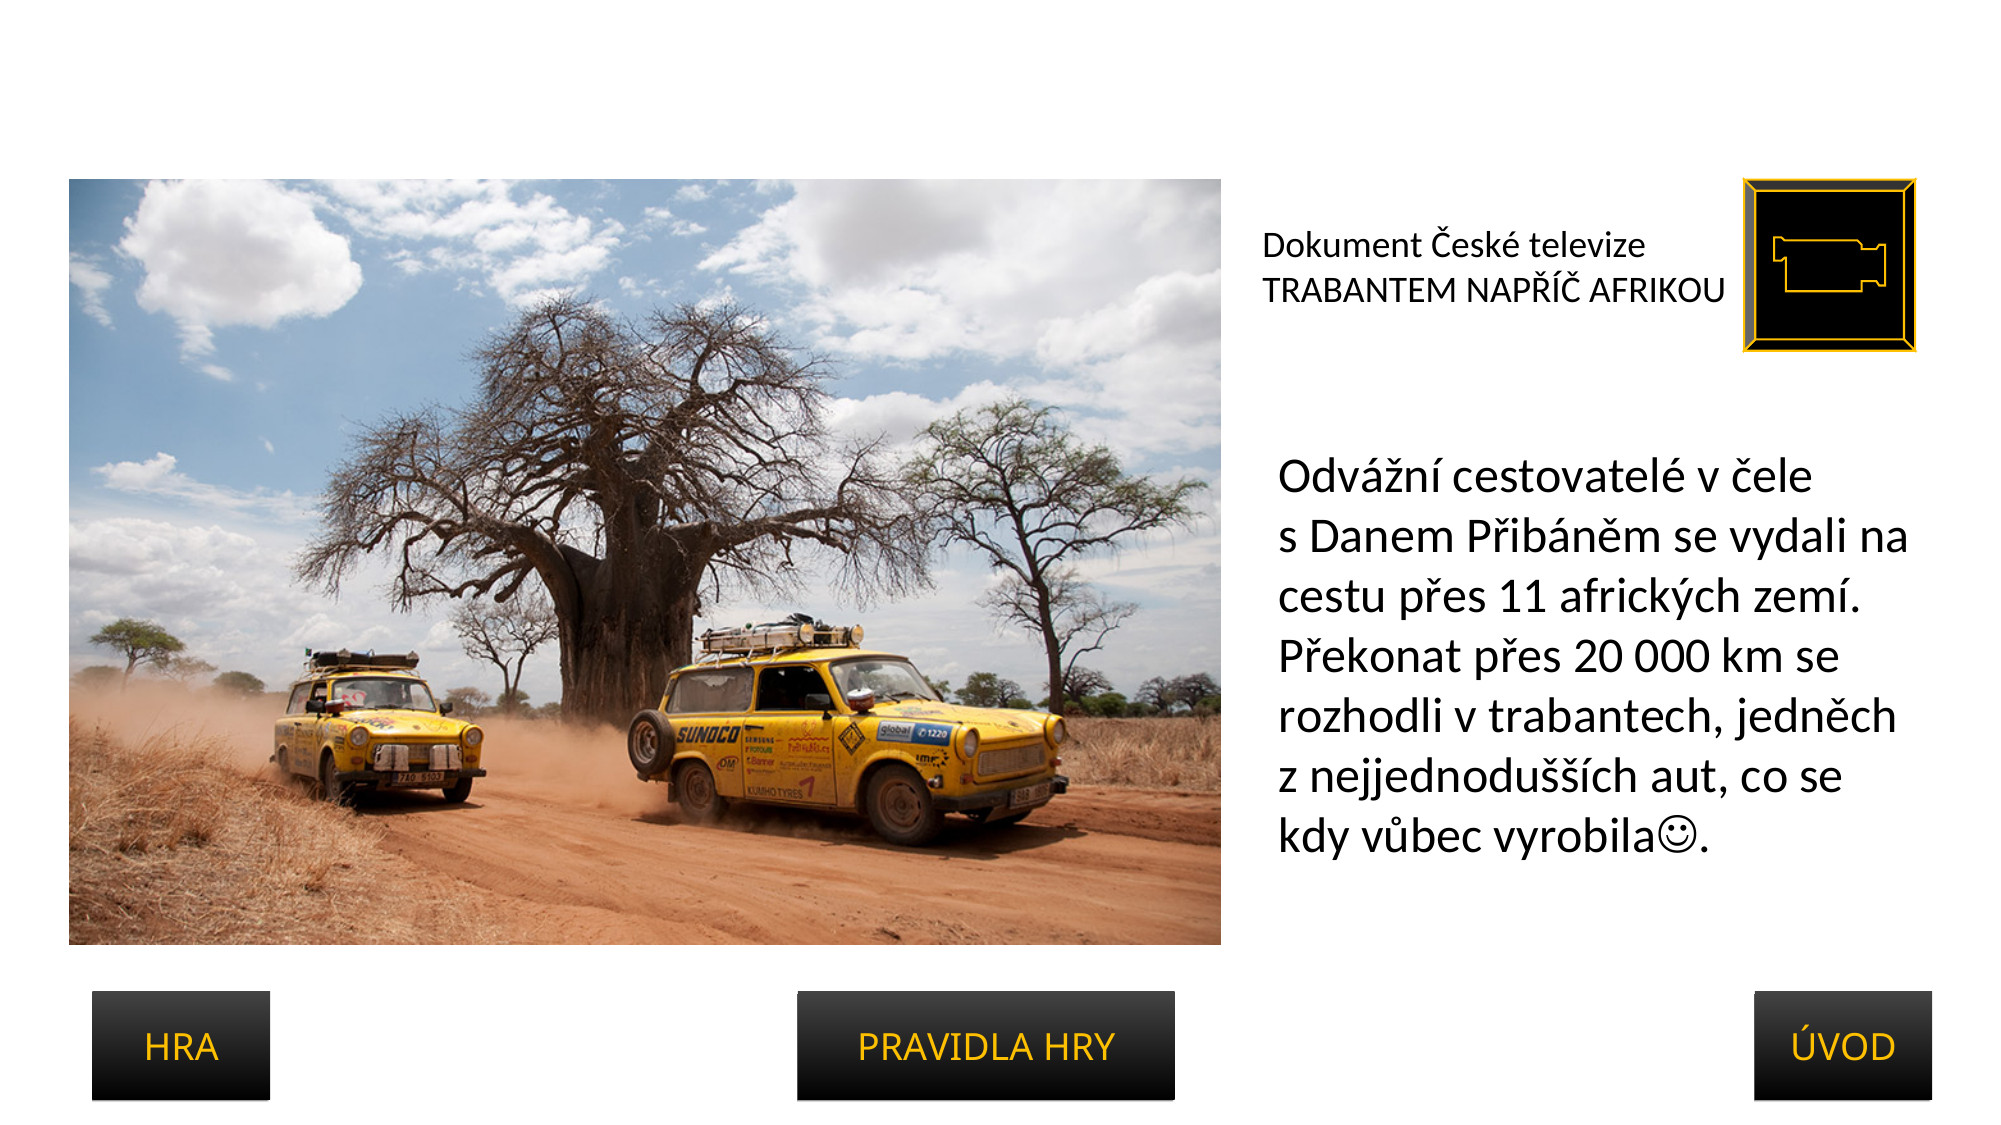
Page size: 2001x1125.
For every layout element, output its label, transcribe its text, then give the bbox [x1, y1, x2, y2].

picture [69, 179, 1221, 945]
text_box [1745, 179, 1916, 351]
text_box ÚVOD [1754, 991, 1933, 1100]
text_box HRA [92, 991, 271, 1100]
text_box Dokument České televize TRABANTEM NAPŘÍČ AFRIKOU [1247, 212, 1742, 318]
text_box PRAVIDLA HRY [797, 991, 1175, 1100]
text_box Odvážní cestovatelé v čele s Danem Přibáněm se vydali na cestu přes 11 afrických zemí. Překonat přes 20 000 km se rozhodli v trabantech, jedněch z nejjednodušších aut, co se kdy vůbec vyrobila. [1263, 435, 1933, 871]
